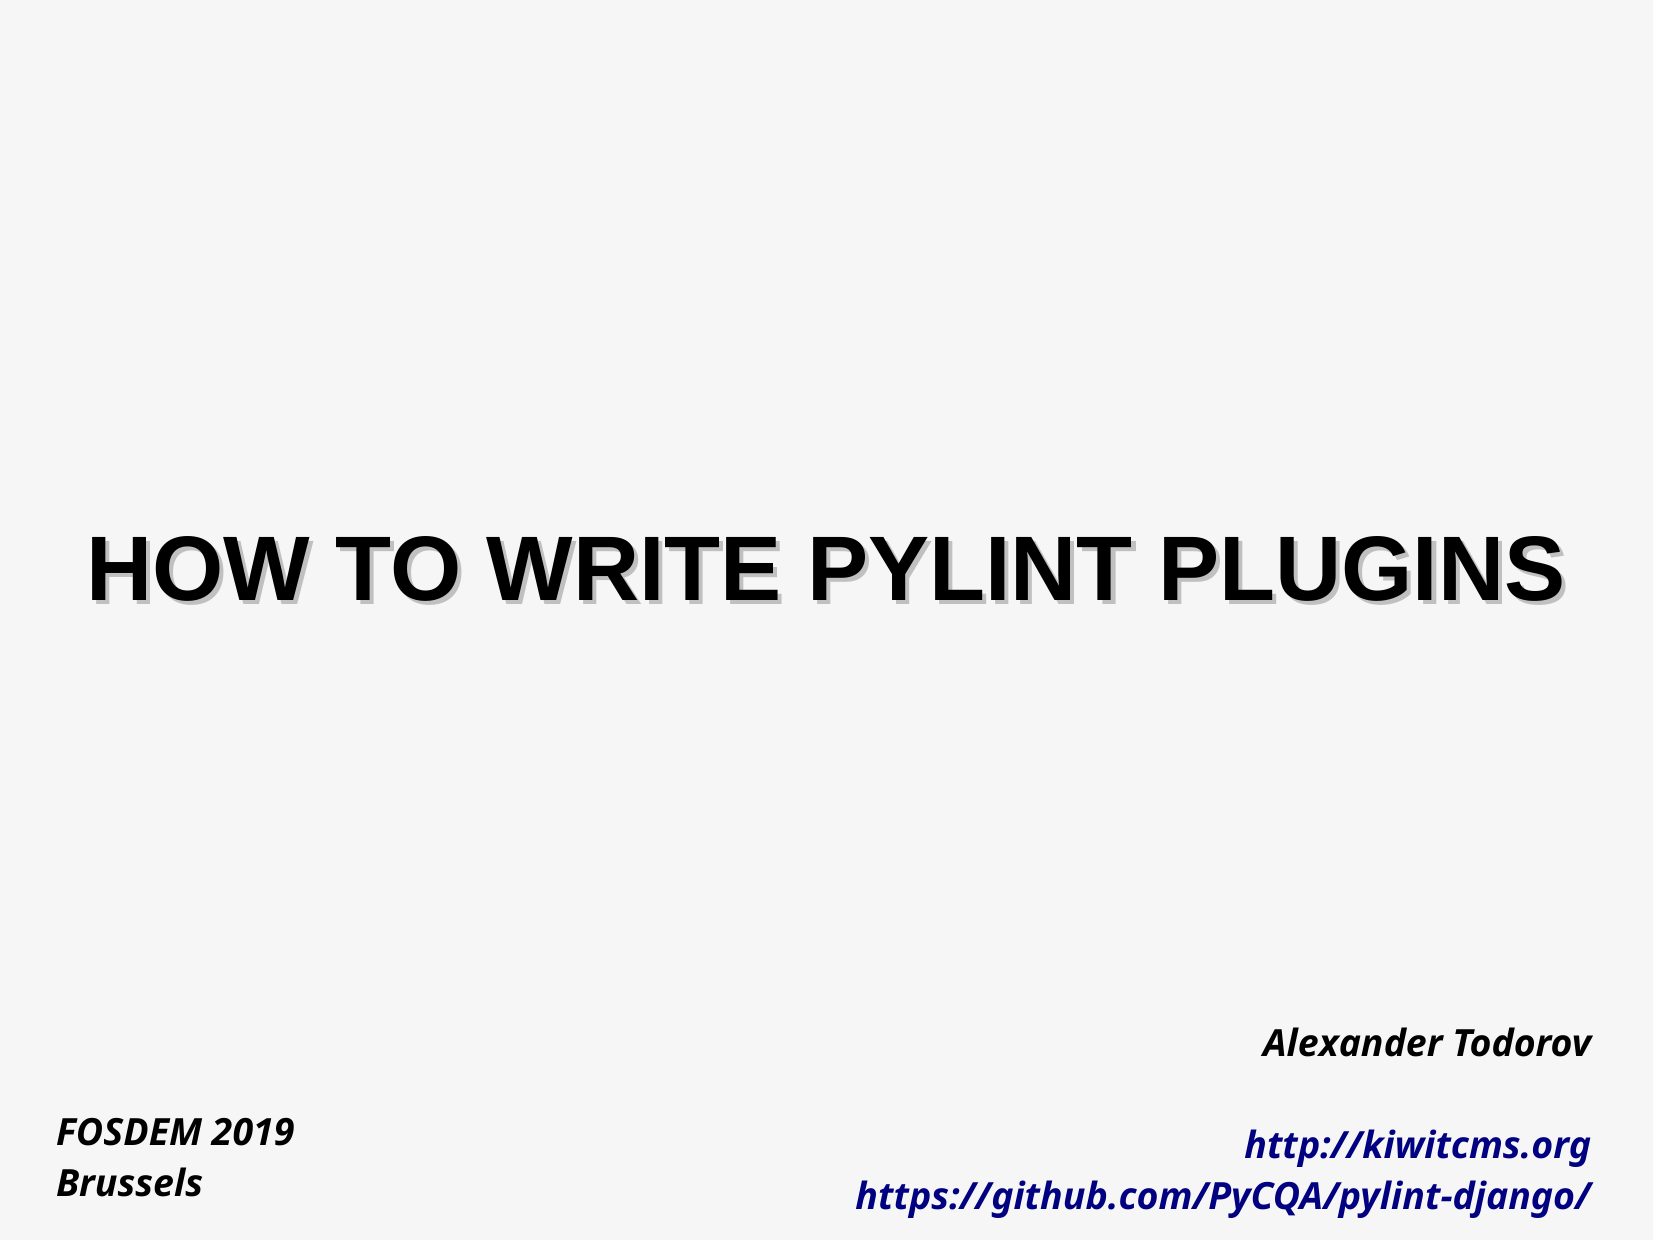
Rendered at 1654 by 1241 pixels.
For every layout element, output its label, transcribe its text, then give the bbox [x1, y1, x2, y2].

title HOW TO WRITE PYLINT PLUGINS [82, 399, 1571, 842]
text_box FOSDEM 2019 Brussels [41, 1098, 632, 1204]
text_box Alexander Todorov http://kiwitcms.org https://github.com/PyCQA/pylint-django/ [708, 1009, 1607, 1241]
